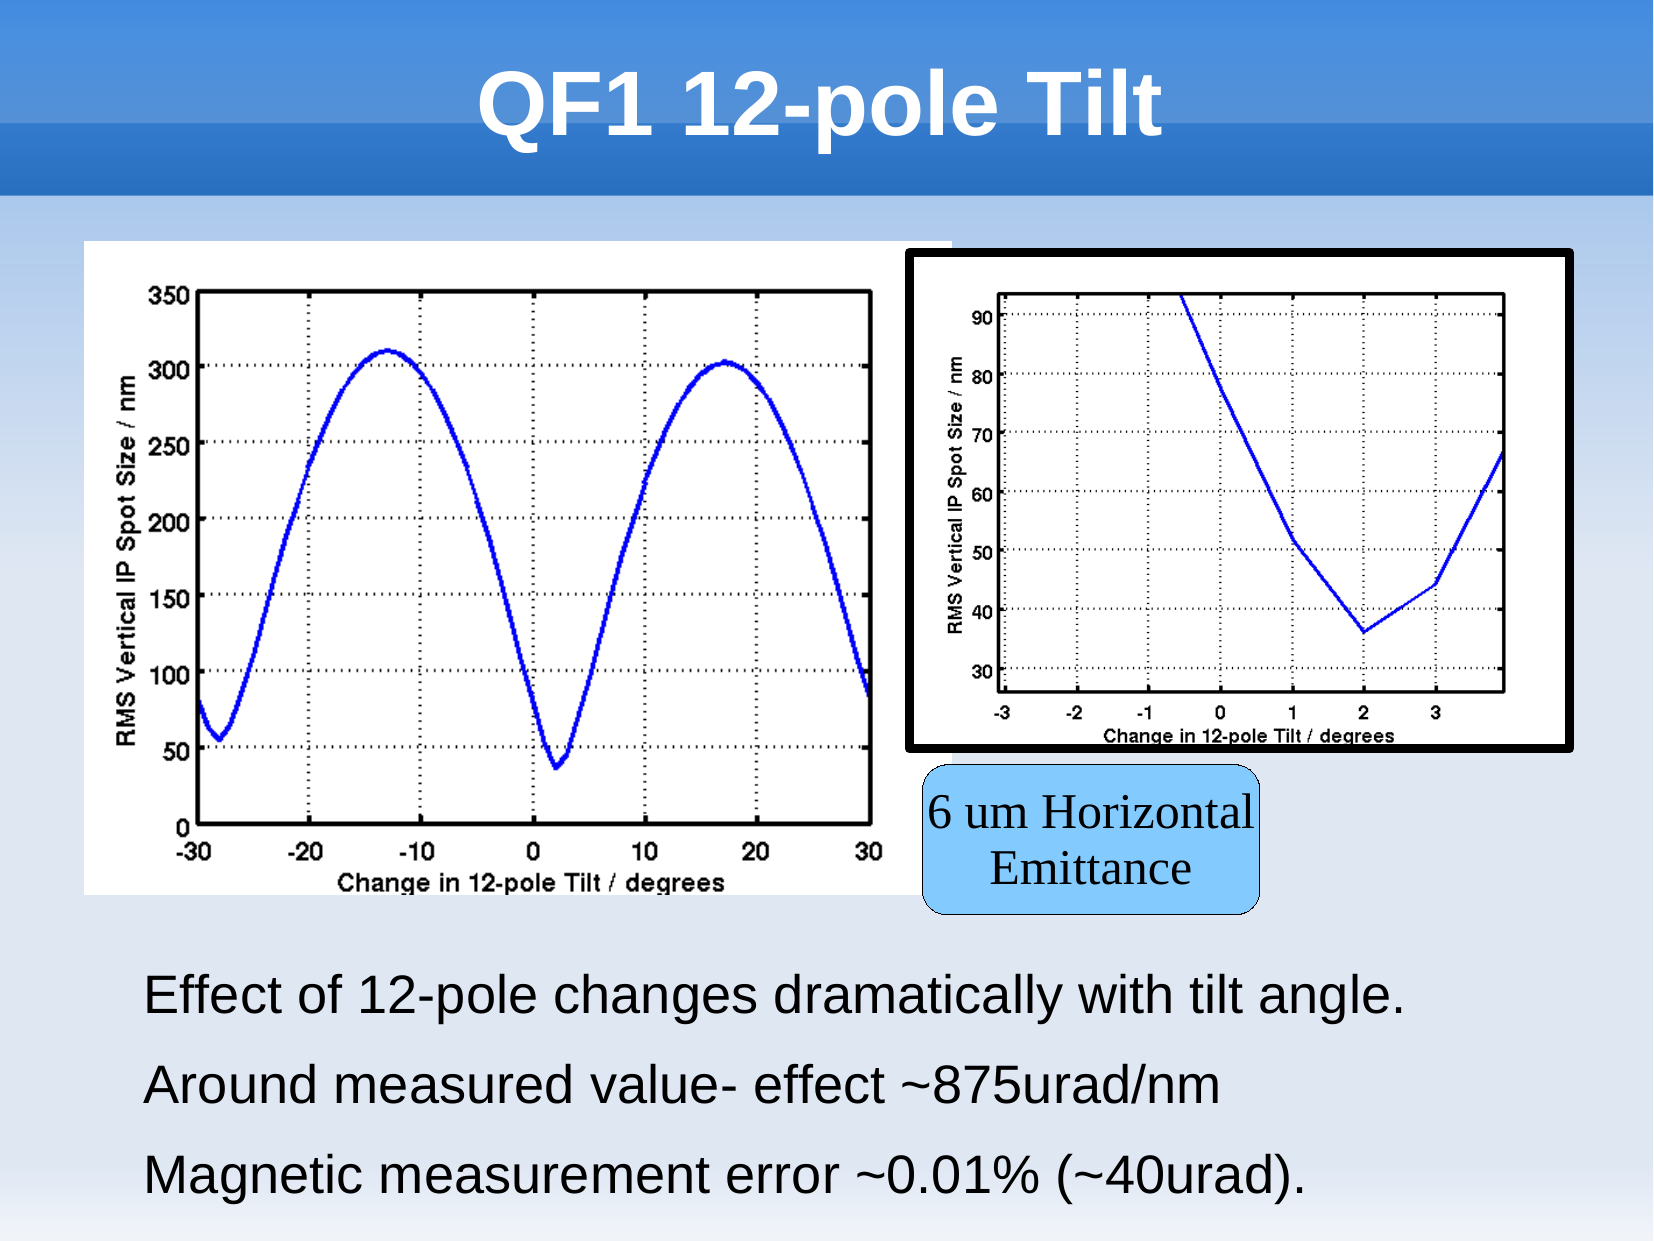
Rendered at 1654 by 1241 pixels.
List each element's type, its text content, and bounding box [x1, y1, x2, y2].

picture [0, 0, 1654, 1241]
list Effect of 12-pole changes dramatically with tilt angle. Around measured value- effect ~875urad/nm Magnetic measurement error ~0.01% (~40urad). [125, 964, 1538, 1206]
text_box 6 um Horizontal Emittance [922, 764, 1260, 915]
title QF1 12-pole Tilt [76, 0, 1565, 208]
